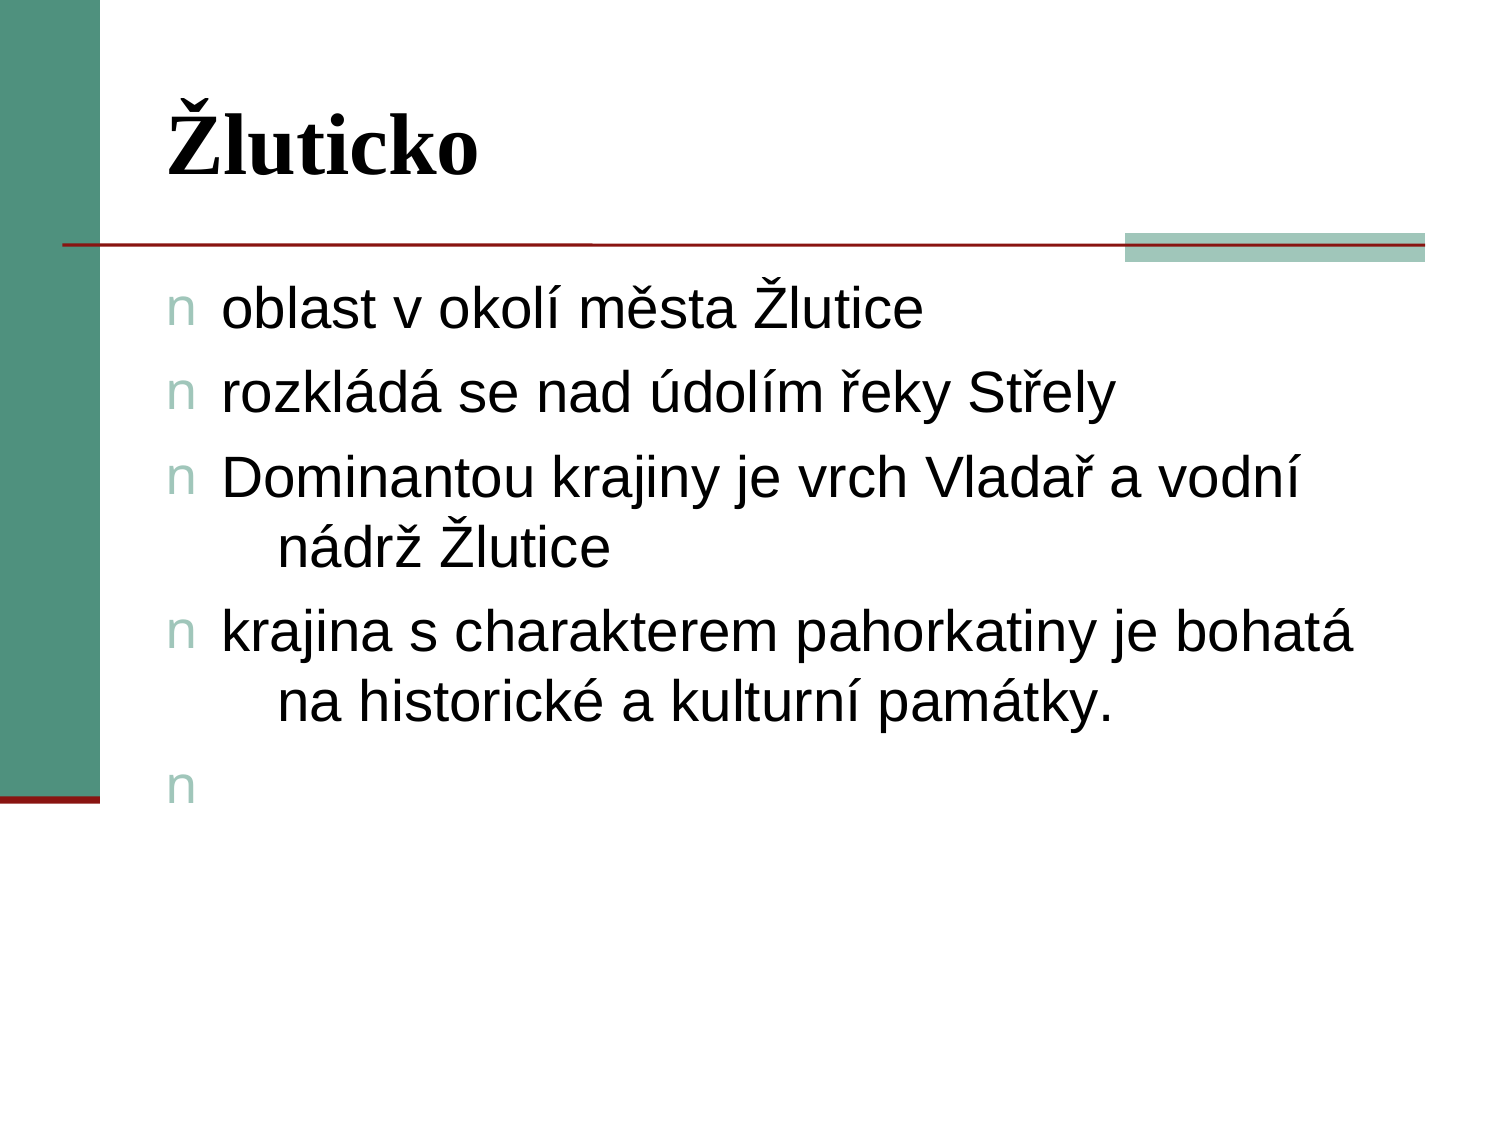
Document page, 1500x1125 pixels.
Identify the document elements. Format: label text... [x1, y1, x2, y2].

list oblast v okolí města Žlutice rozkládá se nad údolím řeky Střely Dominantou krajiny je vrch Vladař a vodní nádrž Žlutice krajina s charakterem pahorkatiny je bohatá na historické a kulturní památky. [150, 262, 1426, 1006]
title Žluticko [150, 45, 1426, 234]
